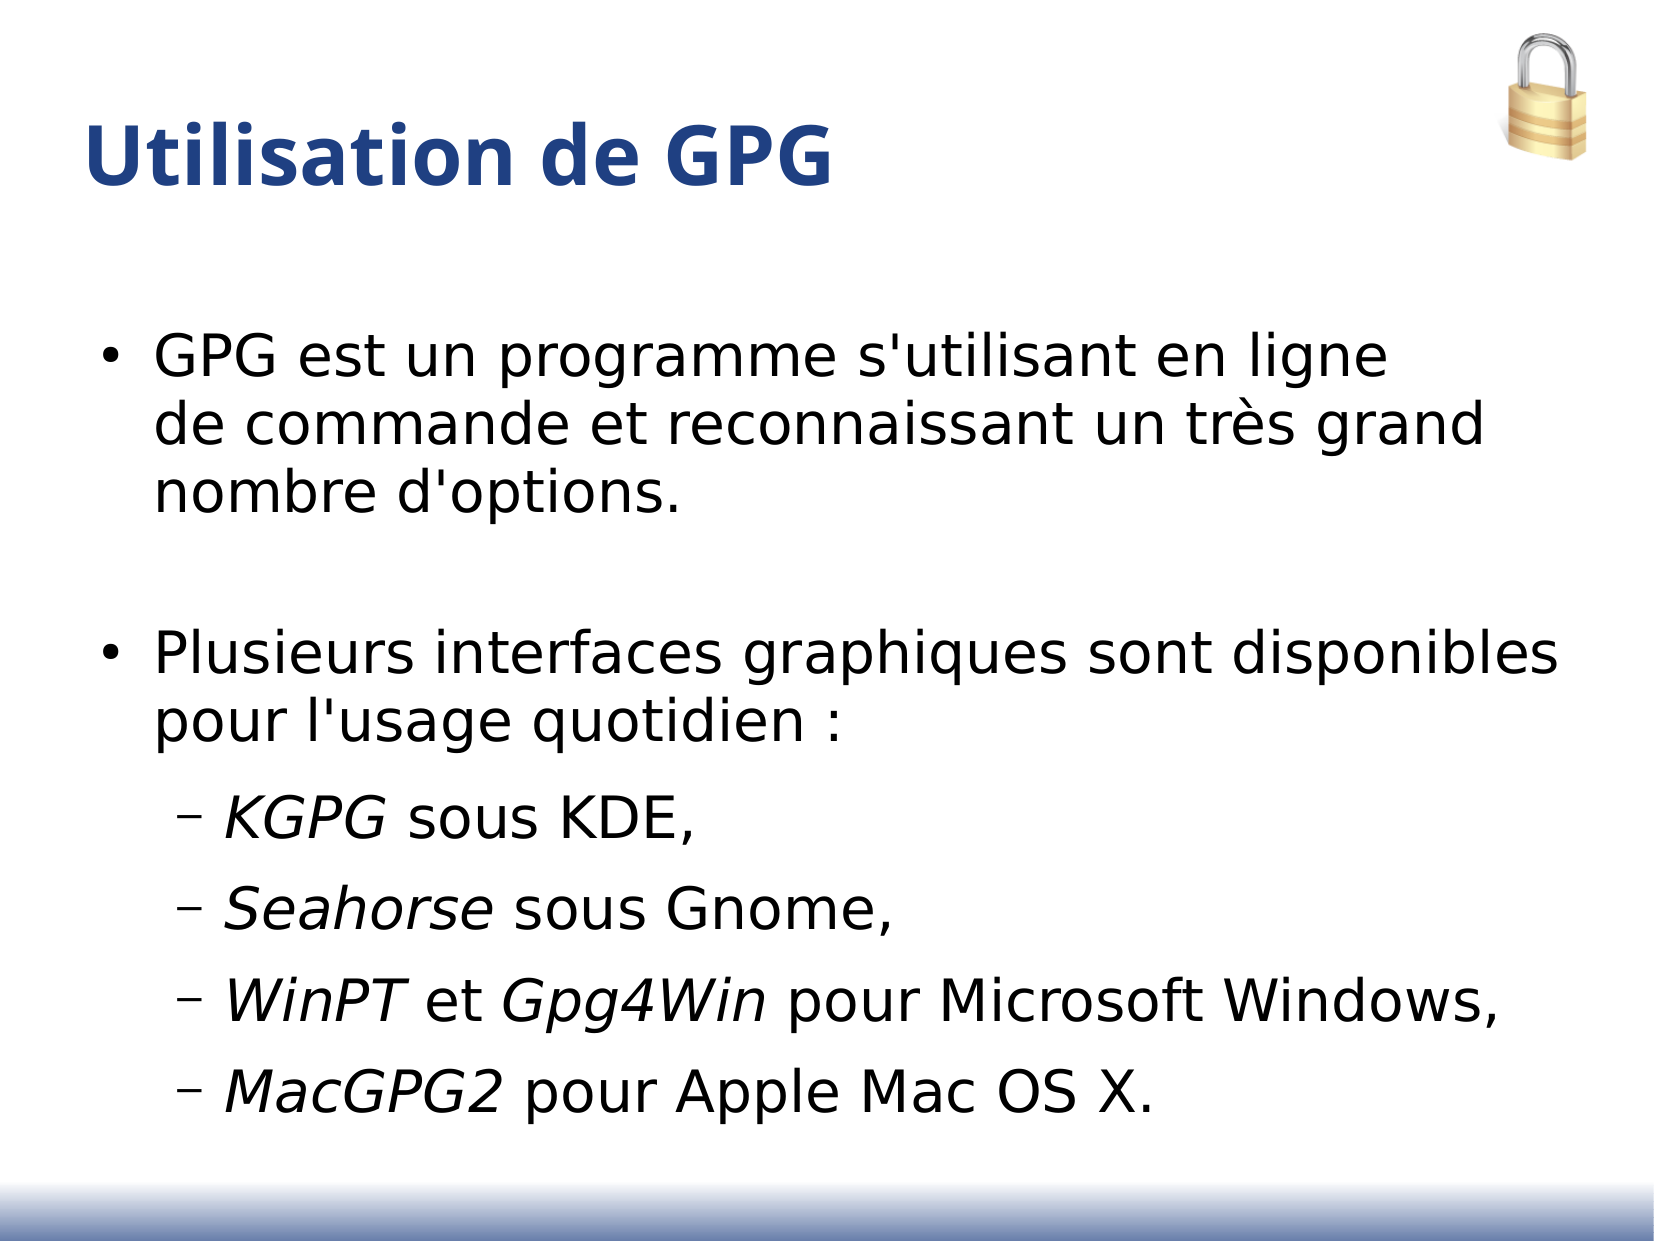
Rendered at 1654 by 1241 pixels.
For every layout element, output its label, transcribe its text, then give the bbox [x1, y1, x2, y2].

picture [1476, 29, 1613, 166]
title Utilisation de GPG [82, 49, 1571, 257]
list GPG est un programme s'utilisant en ligne de commande et reconnaissant un très grand nombre d'options. [82, 283, 1571, 566]
list Plusieurs interfaces graphiques sont disponibles pour l'usage quotidien : KGPG sous KDE, Seahorse sous Gnome, WinPT et Gpg4Win pour Microsoft Windows, MacGPG2 pour Apple Mac OS X. [82, 617, 1571, 1128]
